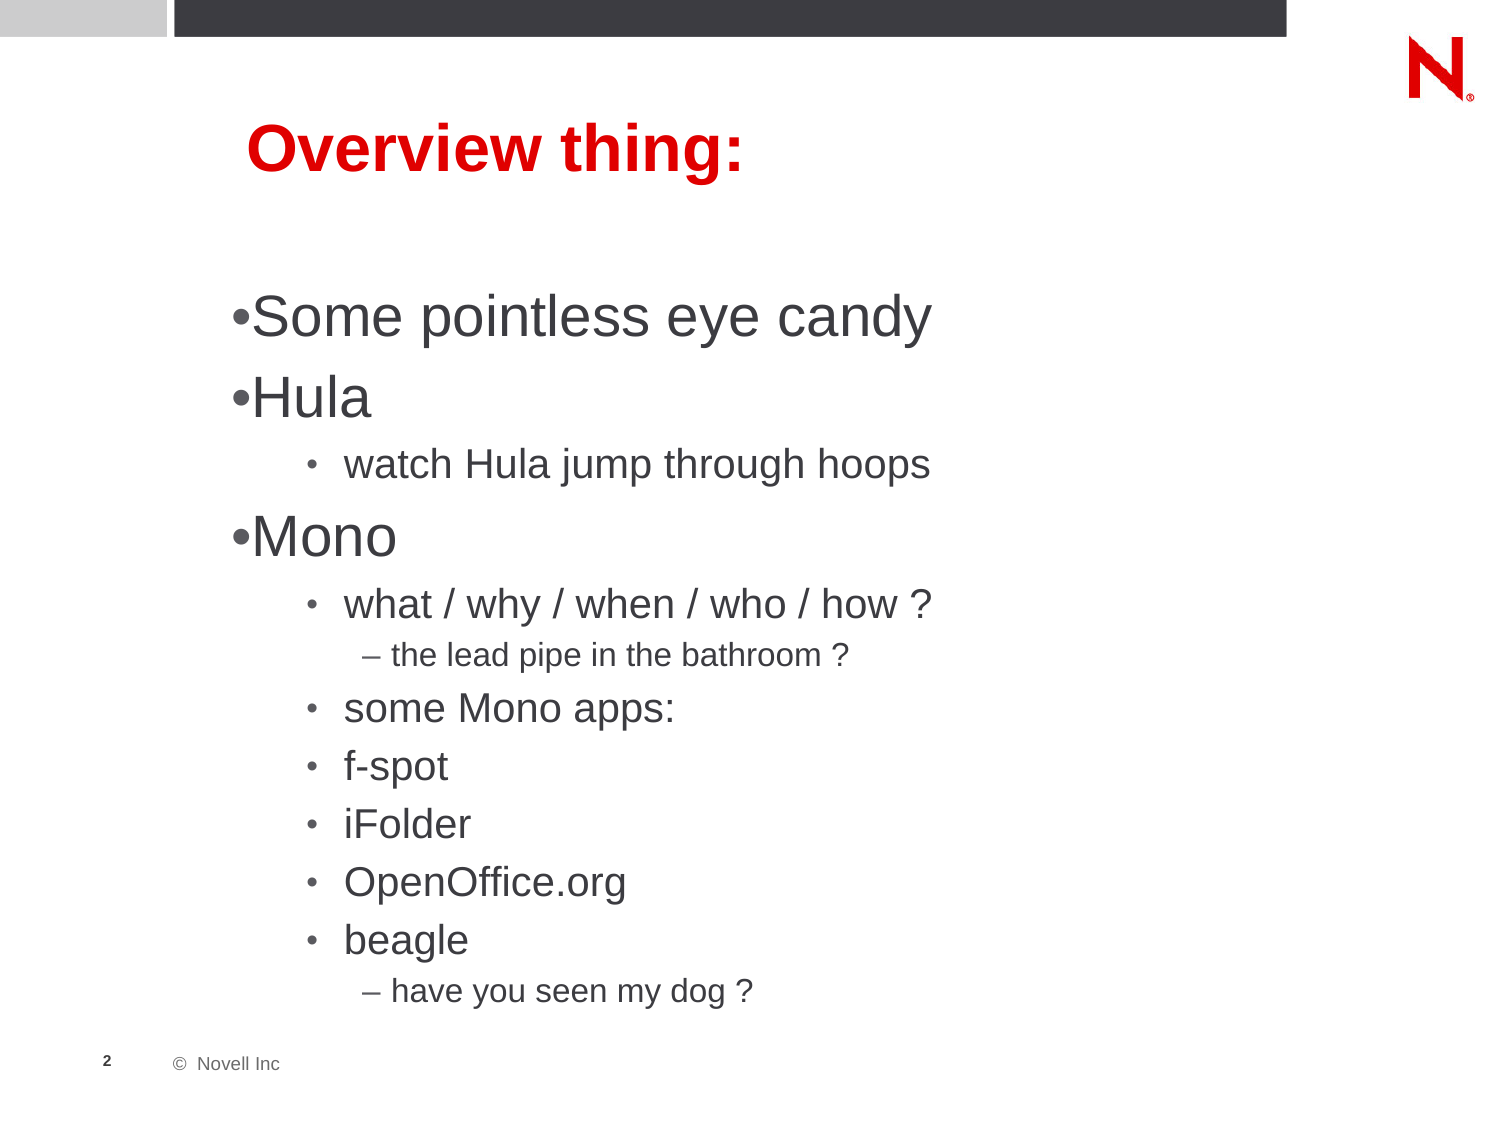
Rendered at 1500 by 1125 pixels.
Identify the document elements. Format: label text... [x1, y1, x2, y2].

list Some pointless eye candy Hula watch Hula jump through hoops Mono what / why / when / who / how ? the lead pipe in the bathroom ? some Mono apps: f-spot iFolder OpenOffice.org beagle have you seen my dog ? [231, 267, 1444, 1050]
title Overview thing: [246, 68, 1409, 233]
picture [1404, 32, 1477, 105]
